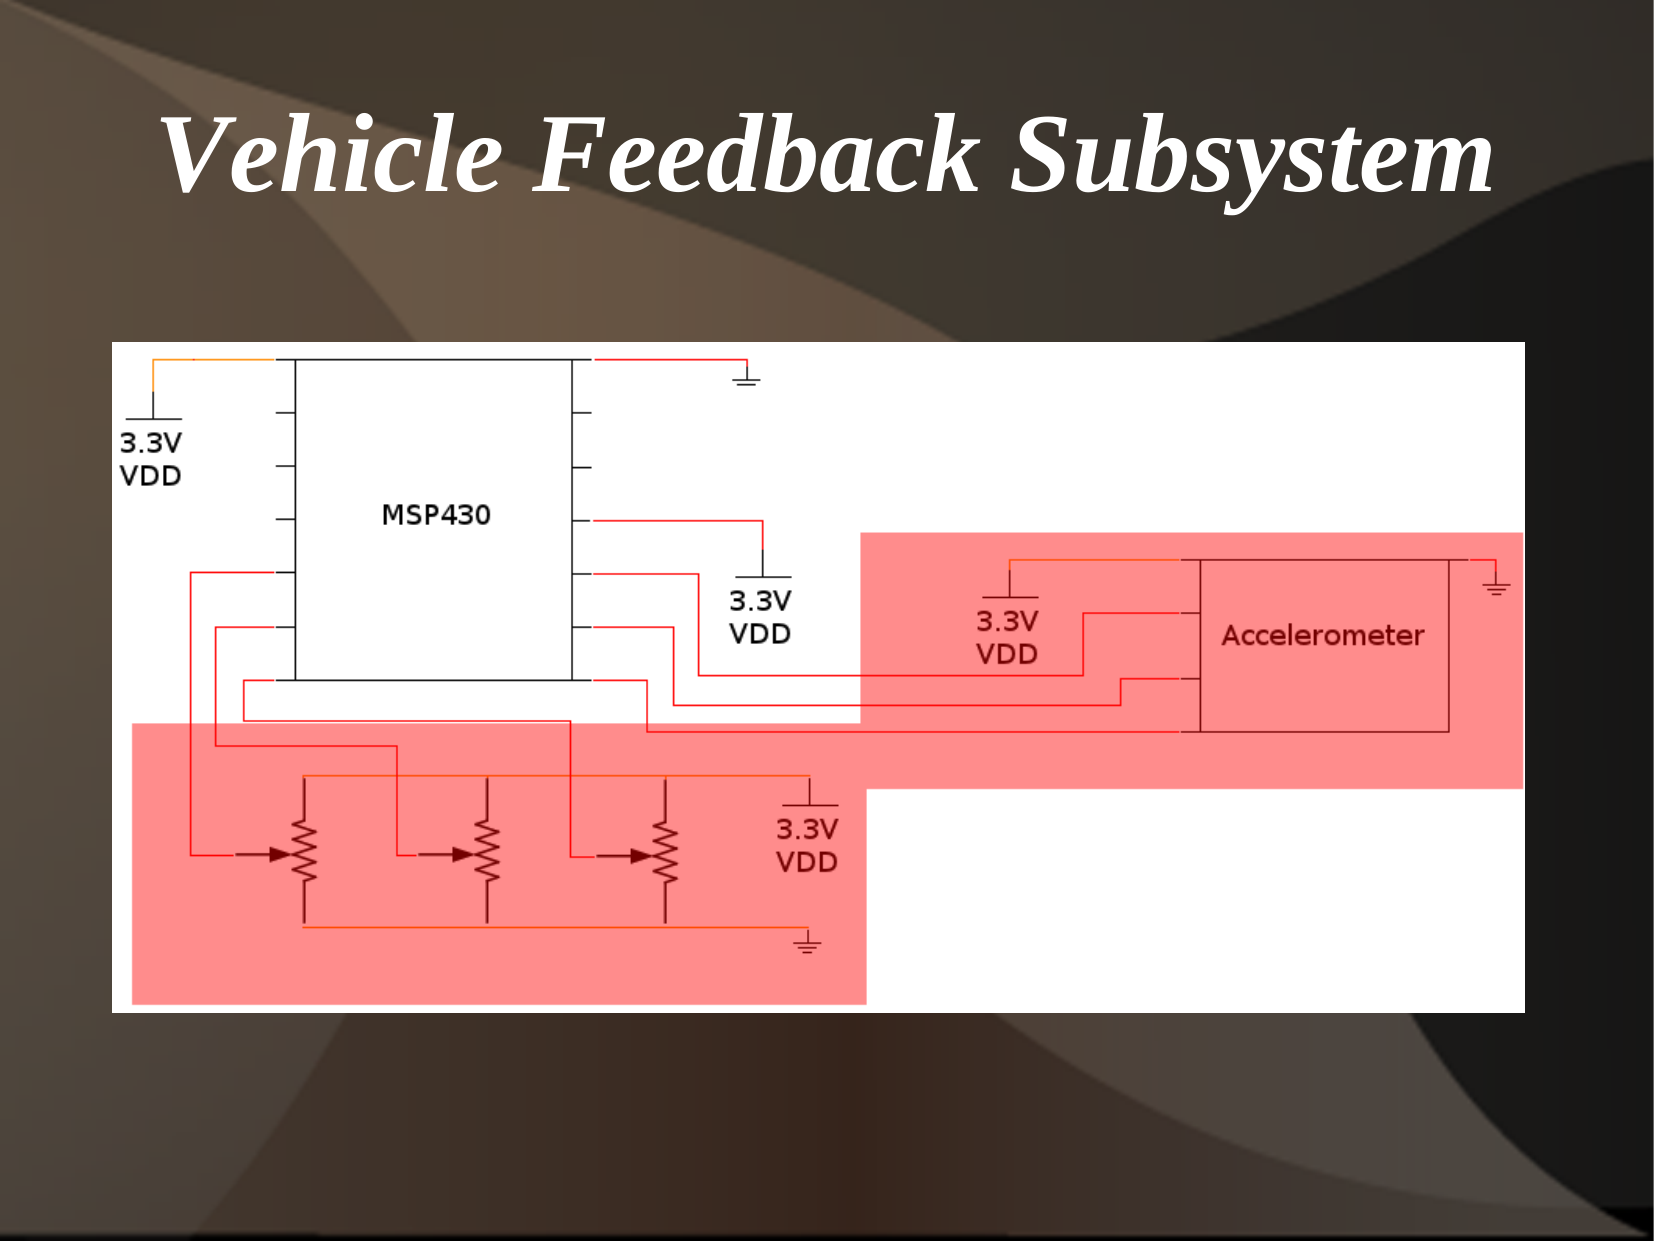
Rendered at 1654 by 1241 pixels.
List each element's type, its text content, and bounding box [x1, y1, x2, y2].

list [82, 290, 1571, 1109]
picture [0, 0, 1654, 1241]
title Vehicle Feedback Subsystem [82, 49, 1571, 257]
